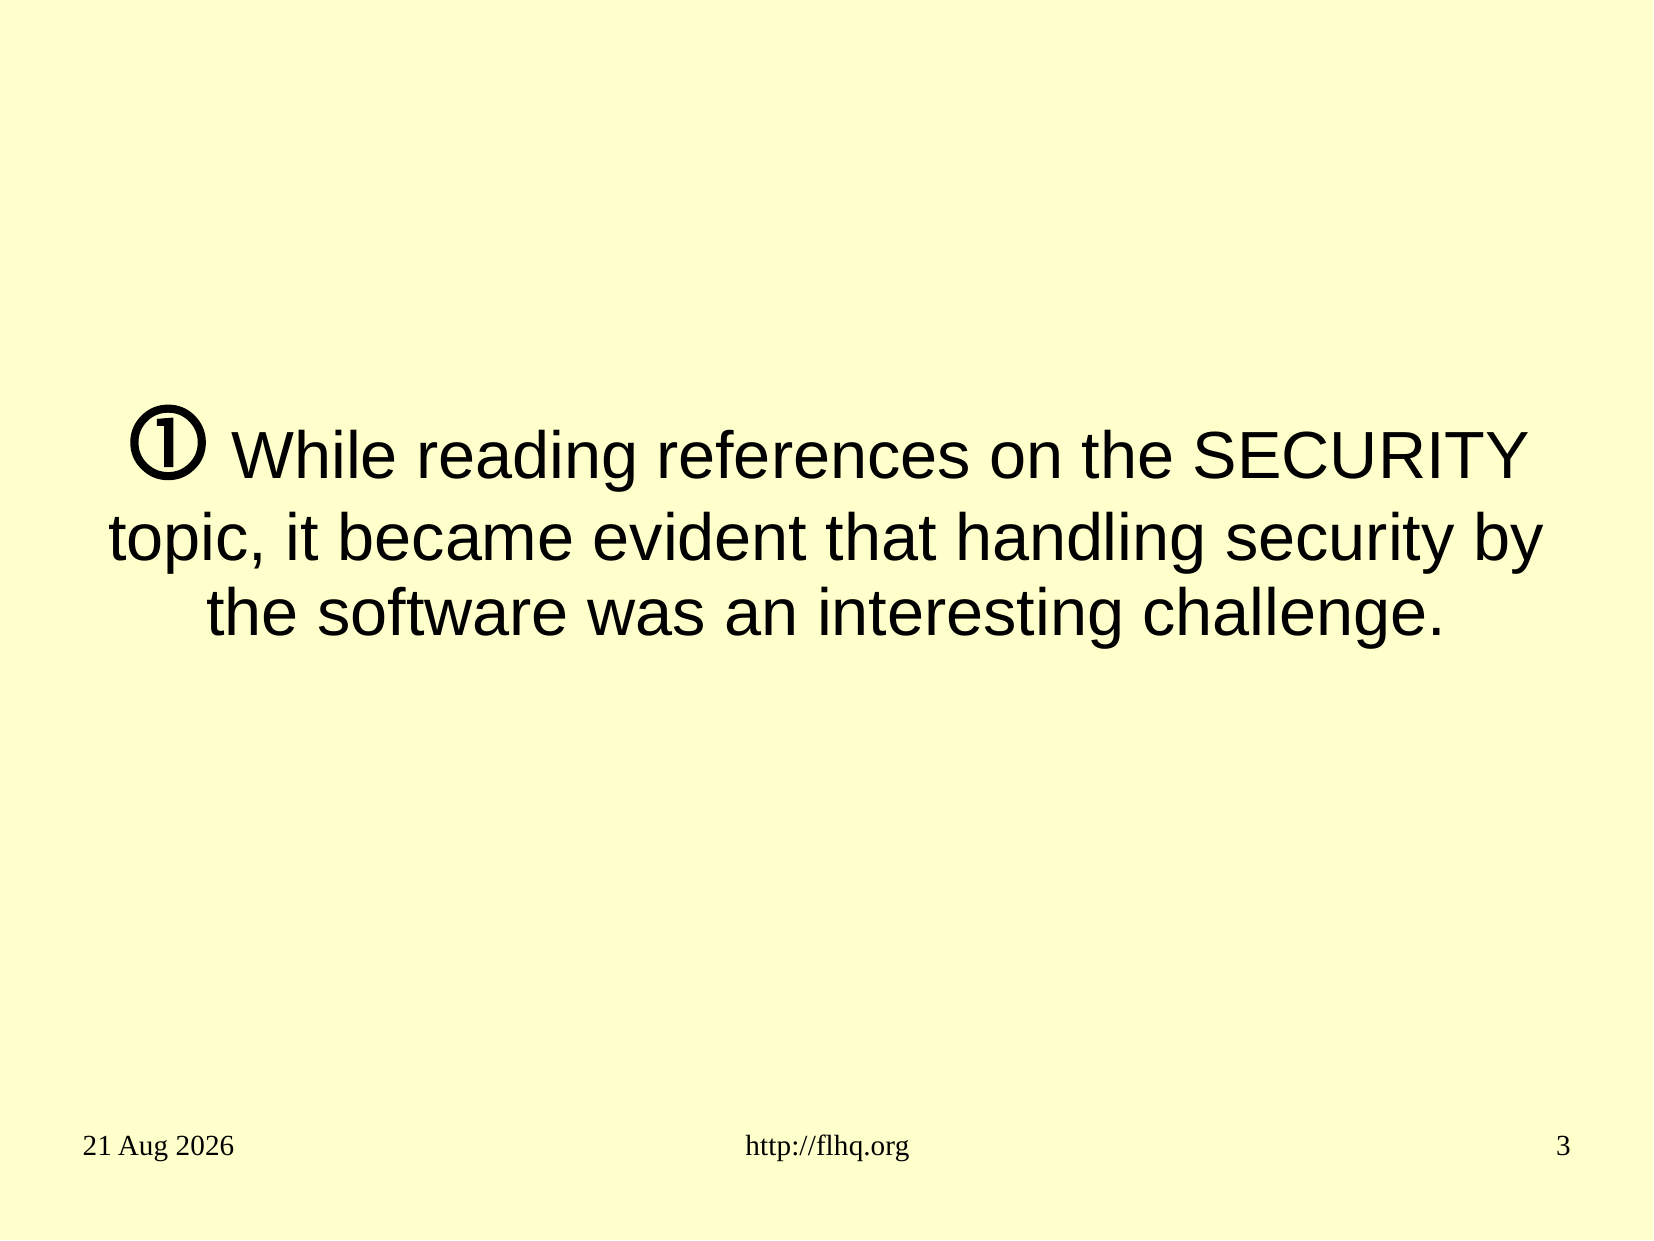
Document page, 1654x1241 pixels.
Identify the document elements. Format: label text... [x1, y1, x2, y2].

subtitle ① While reading references on the SECURITY topic, it became evident that handling security by the software was an interesting challenge. [82, 49, 1571, 1010]
